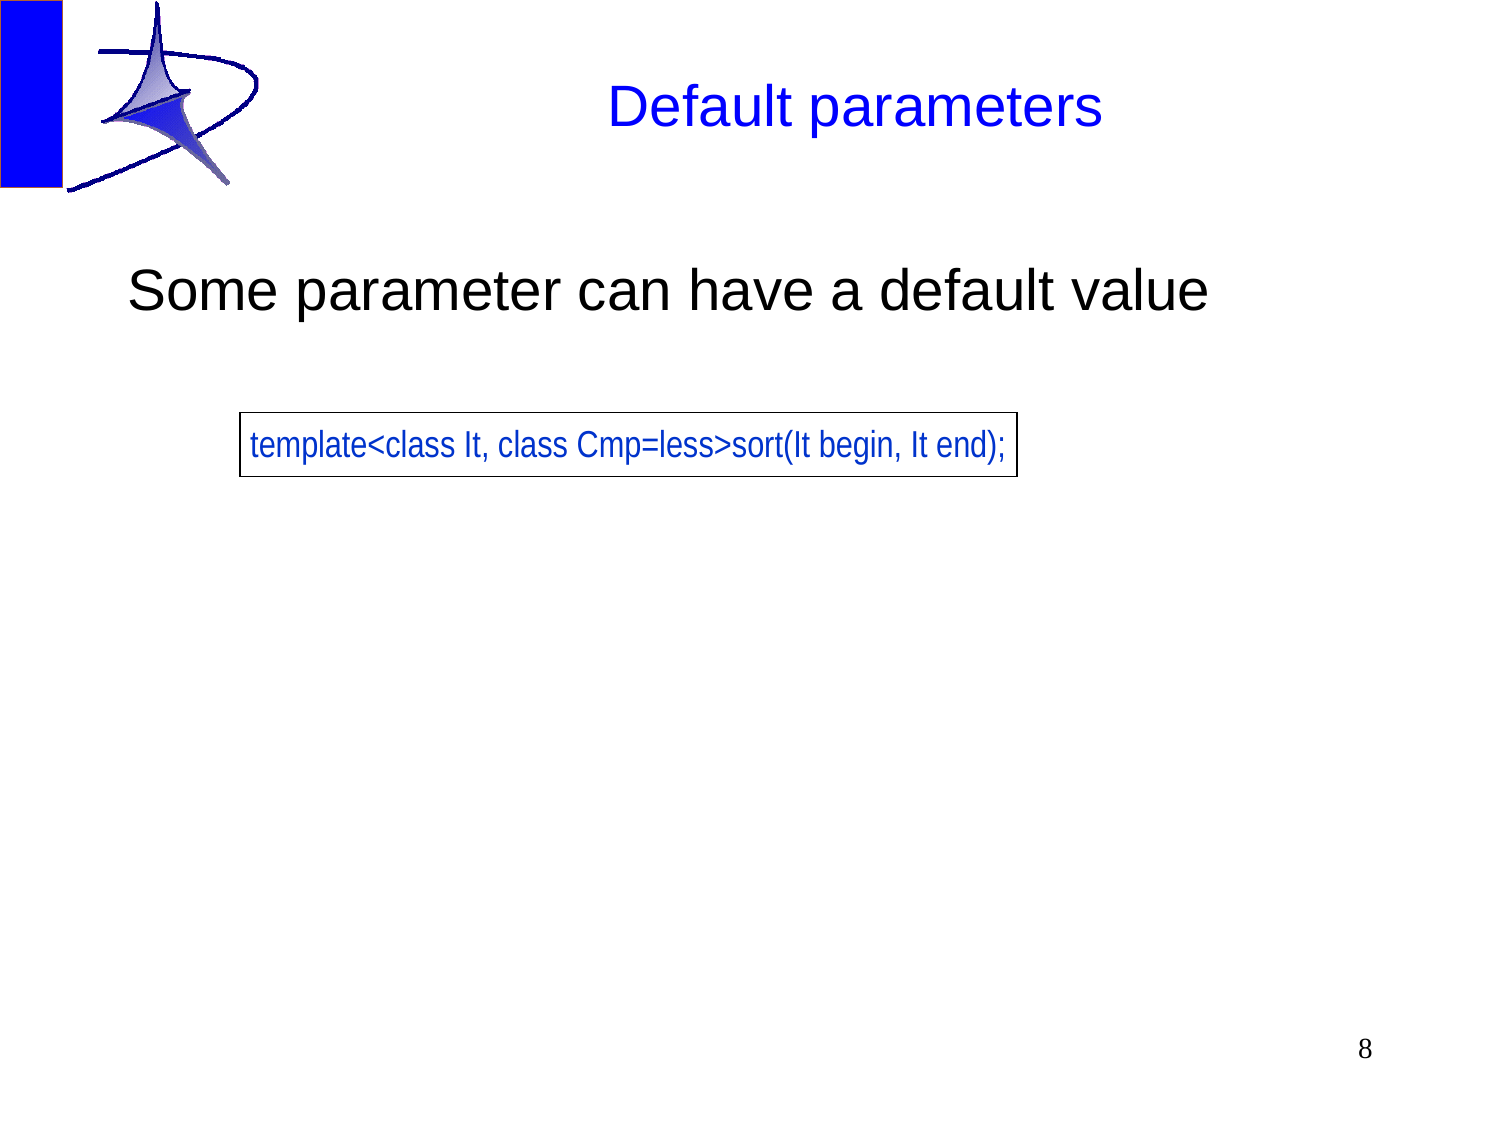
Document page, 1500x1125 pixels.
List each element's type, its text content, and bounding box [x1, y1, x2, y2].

list Some parameter can have a default value [112, 249, 1450, 362]
text_box template<class It, class Cmp=less>sort(It begin, It end); [239, 412, 1018, 477]
title Default parameters [262, 24, 1450, 188]
picture [62, 0, 263, 197]
